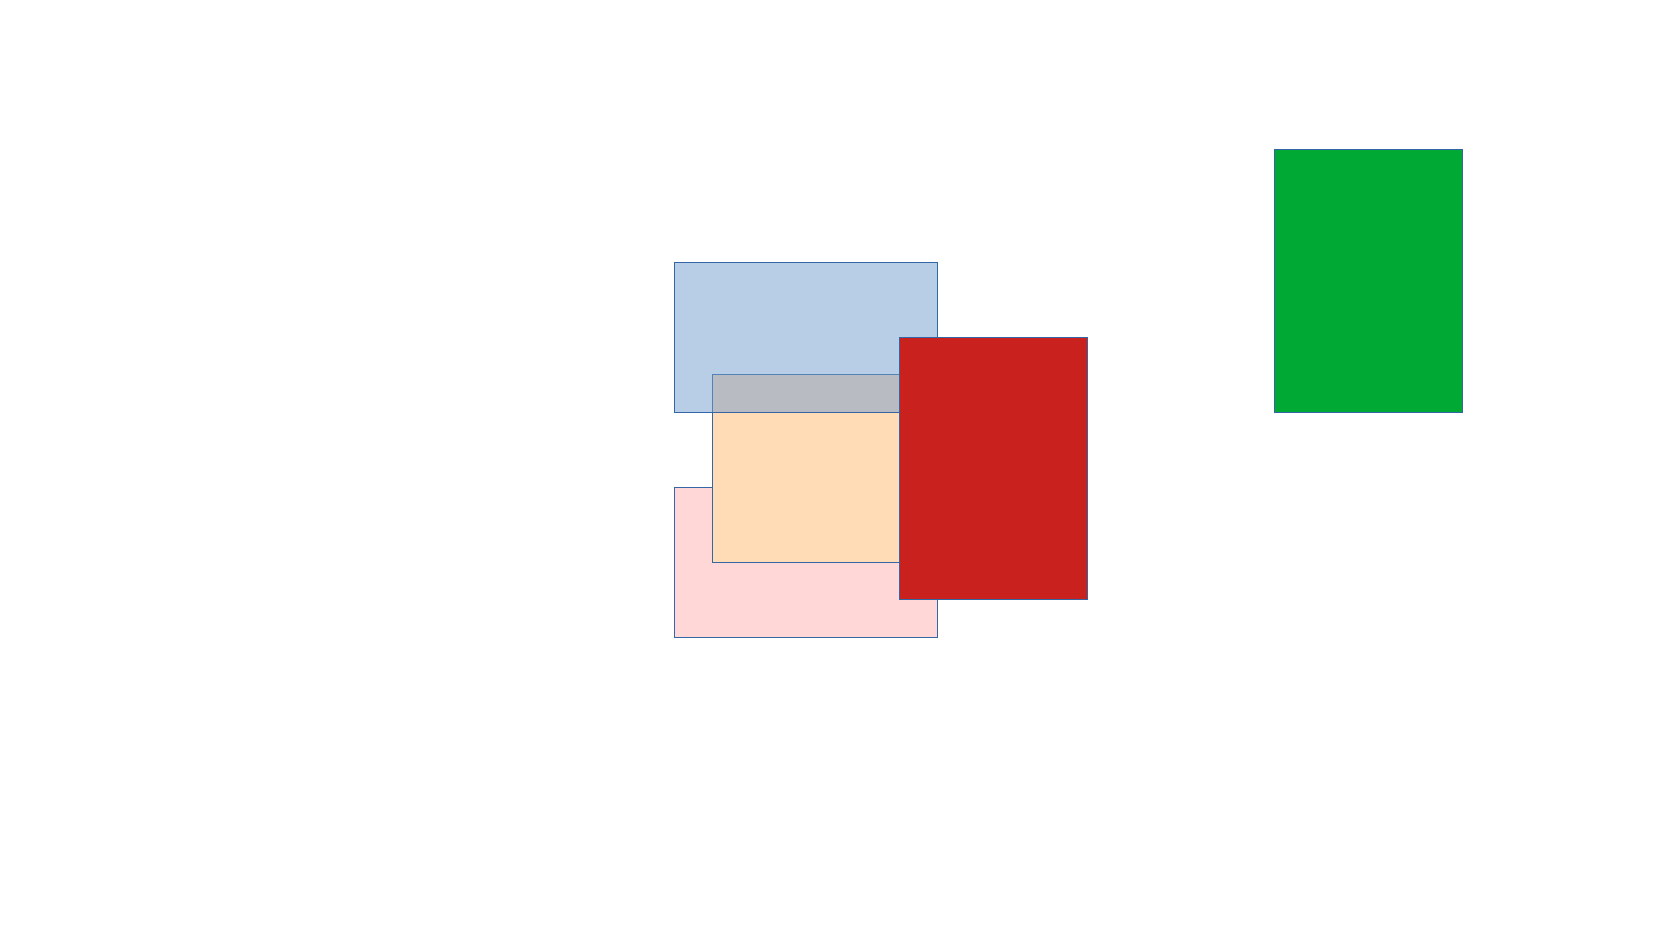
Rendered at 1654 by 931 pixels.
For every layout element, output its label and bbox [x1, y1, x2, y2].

text_box [1274, 149, 1463, 413]
text_box [674, 262, 1088, 638]
